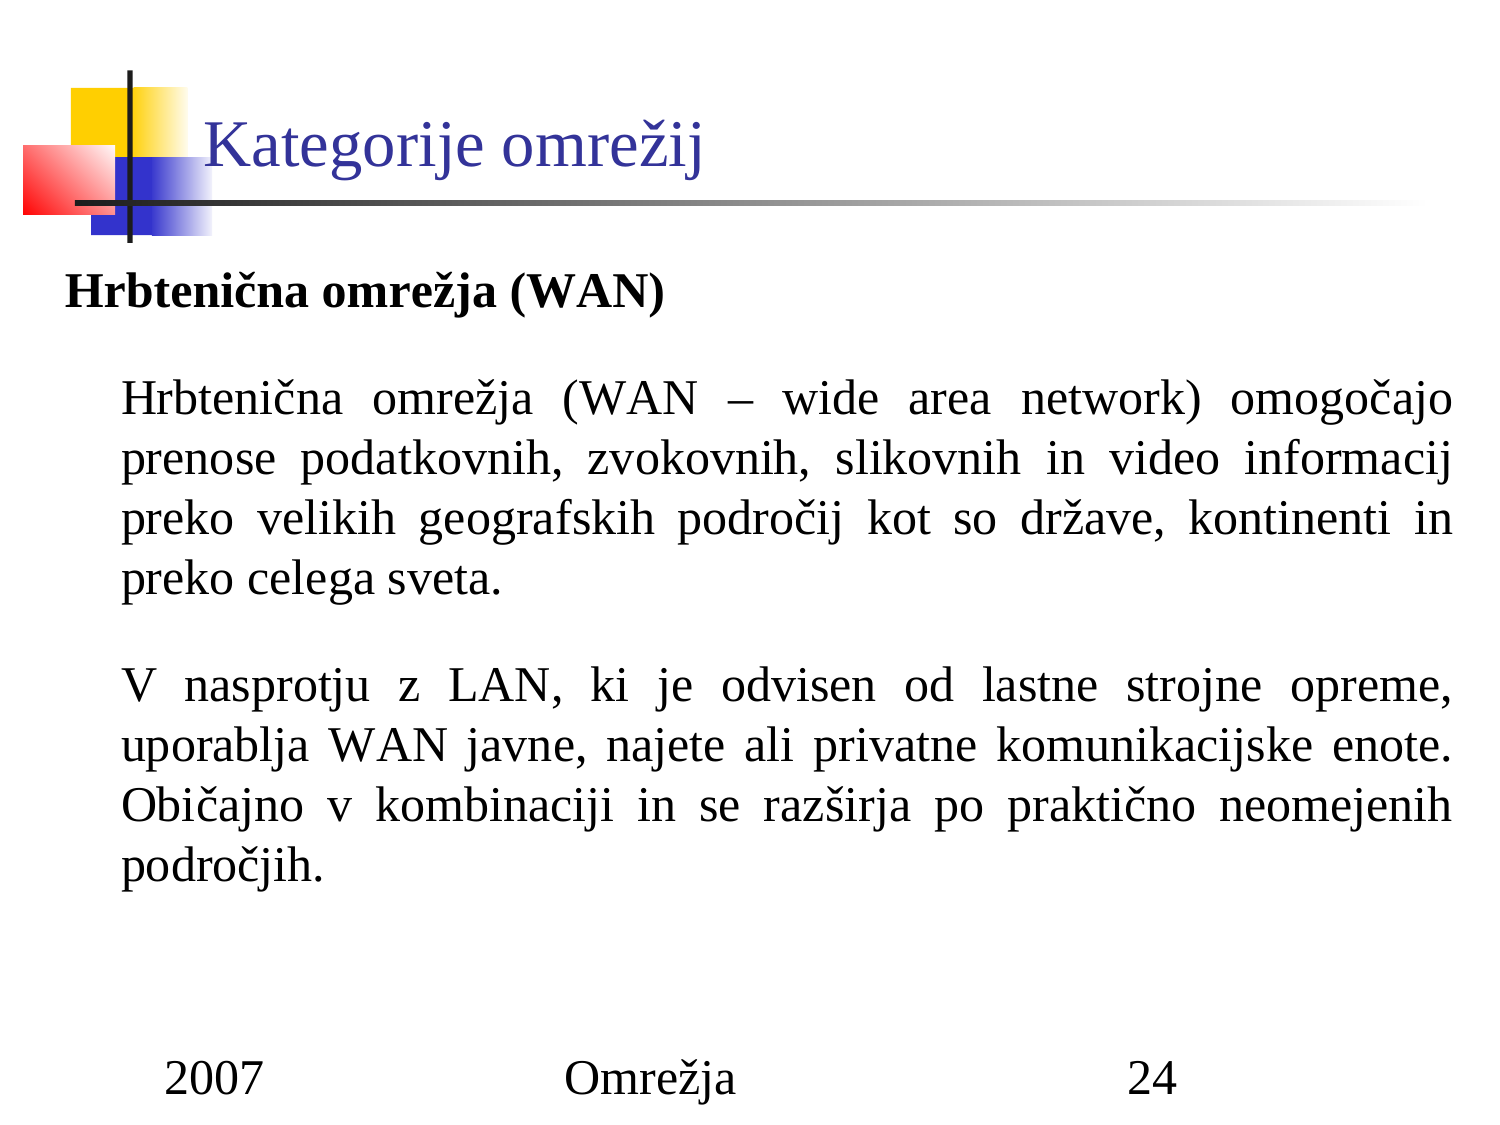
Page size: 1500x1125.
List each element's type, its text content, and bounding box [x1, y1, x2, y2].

list Hrbtenična omrežja (WAN) Hrbtenična omrežja (WAN – wide area network) omogočajo prenose podatkovnih, zvokovnih, slikovnih in video informacij preko velikih geografskih področij kot so države, kontinenti in preko celega sveta. V nasprotju z LAN, ki je odvisen od lastne strojne opreme, uporablja WAN javne, najete ali privatne komunikacijske enote. Običajno v kombinaciji in se razširja po praktično neomejenih področjih. [50, 249, 1469, 1007]
title Kategorije omrežij [188, 92, 1468, 188]
